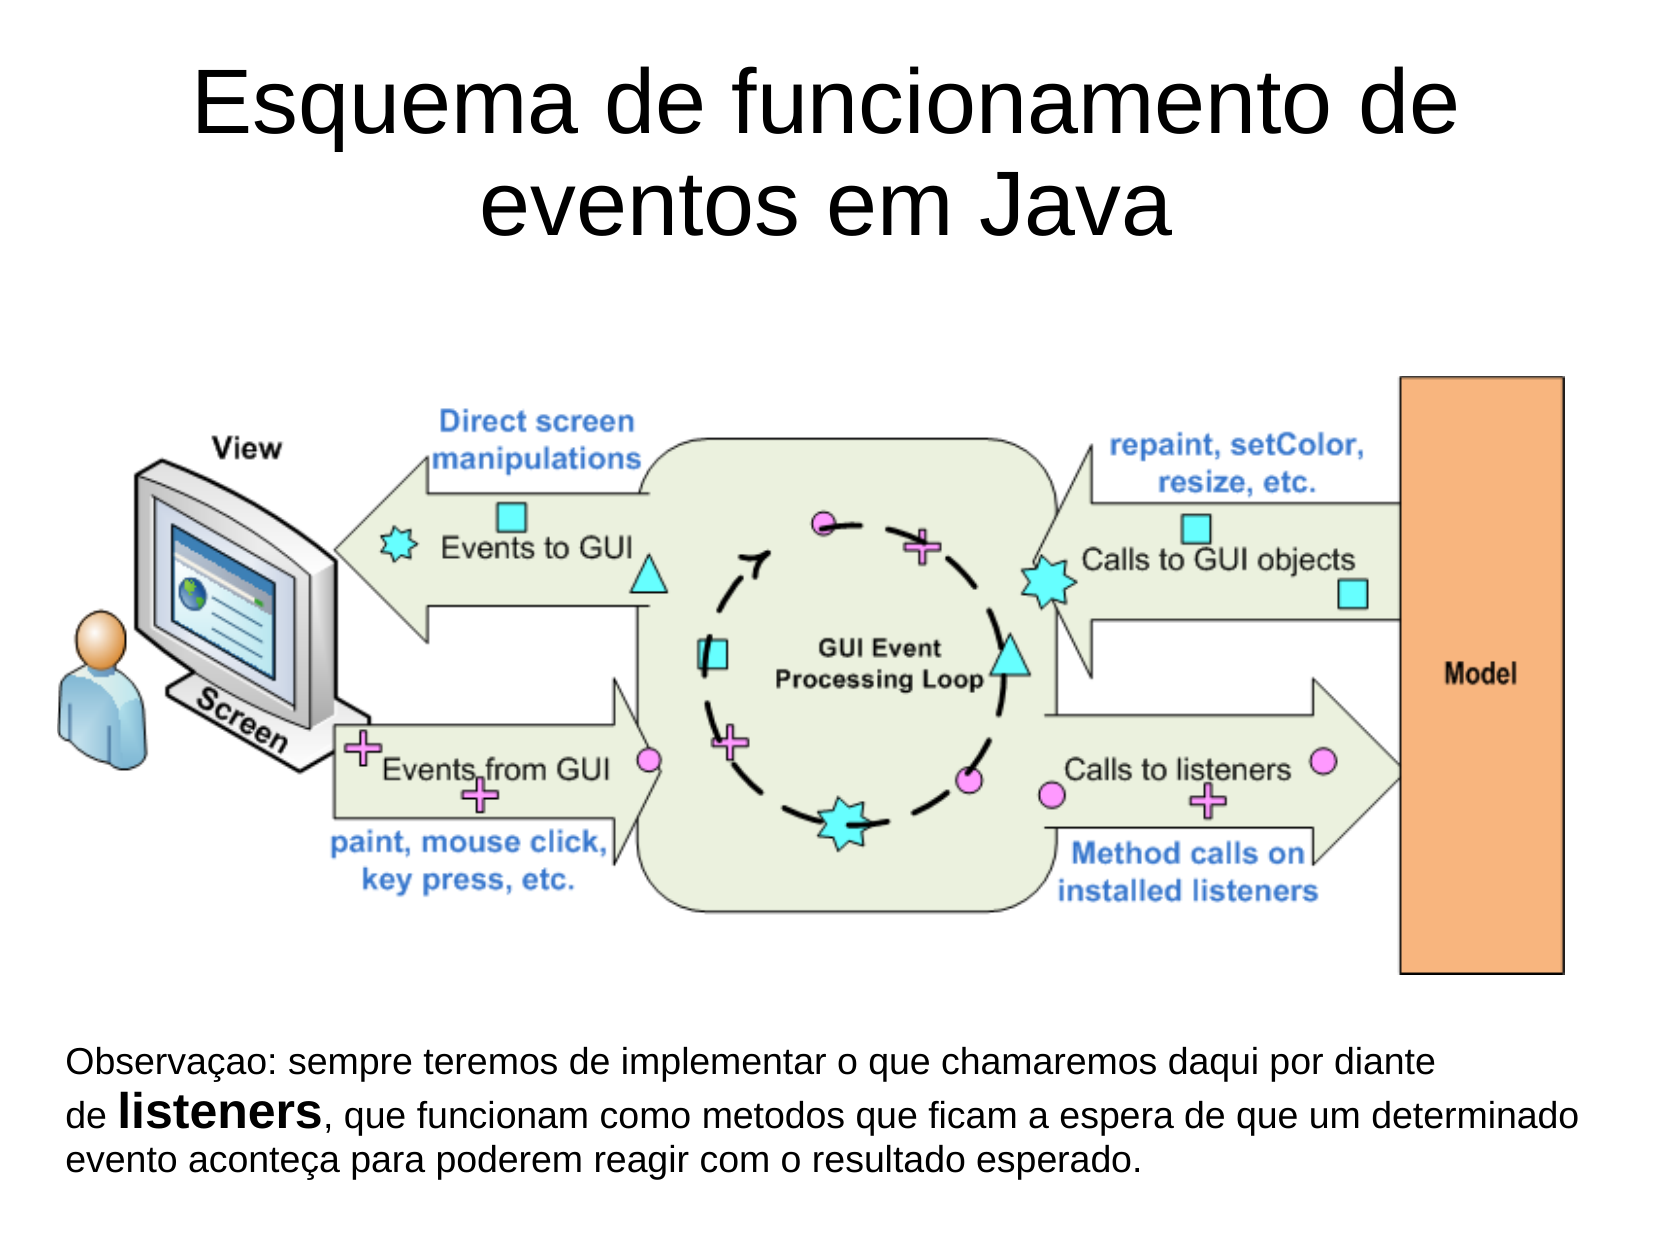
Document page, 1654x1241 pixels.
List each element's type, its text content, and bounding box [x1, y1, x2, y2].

picture [57, 376, 1565, 975]
text_box Observaçao: sempre teremos de implementar o que chamaremos daqui por diante de listeners, que funcionam como metodos que ficam a espera de que um determinado evento aconteça para poderem reagir com o resultado esperado. [50, 1033, 1595, 1190]
title Esquema de funcionamento de eventos em Java [82, 49, 1571, 257]
